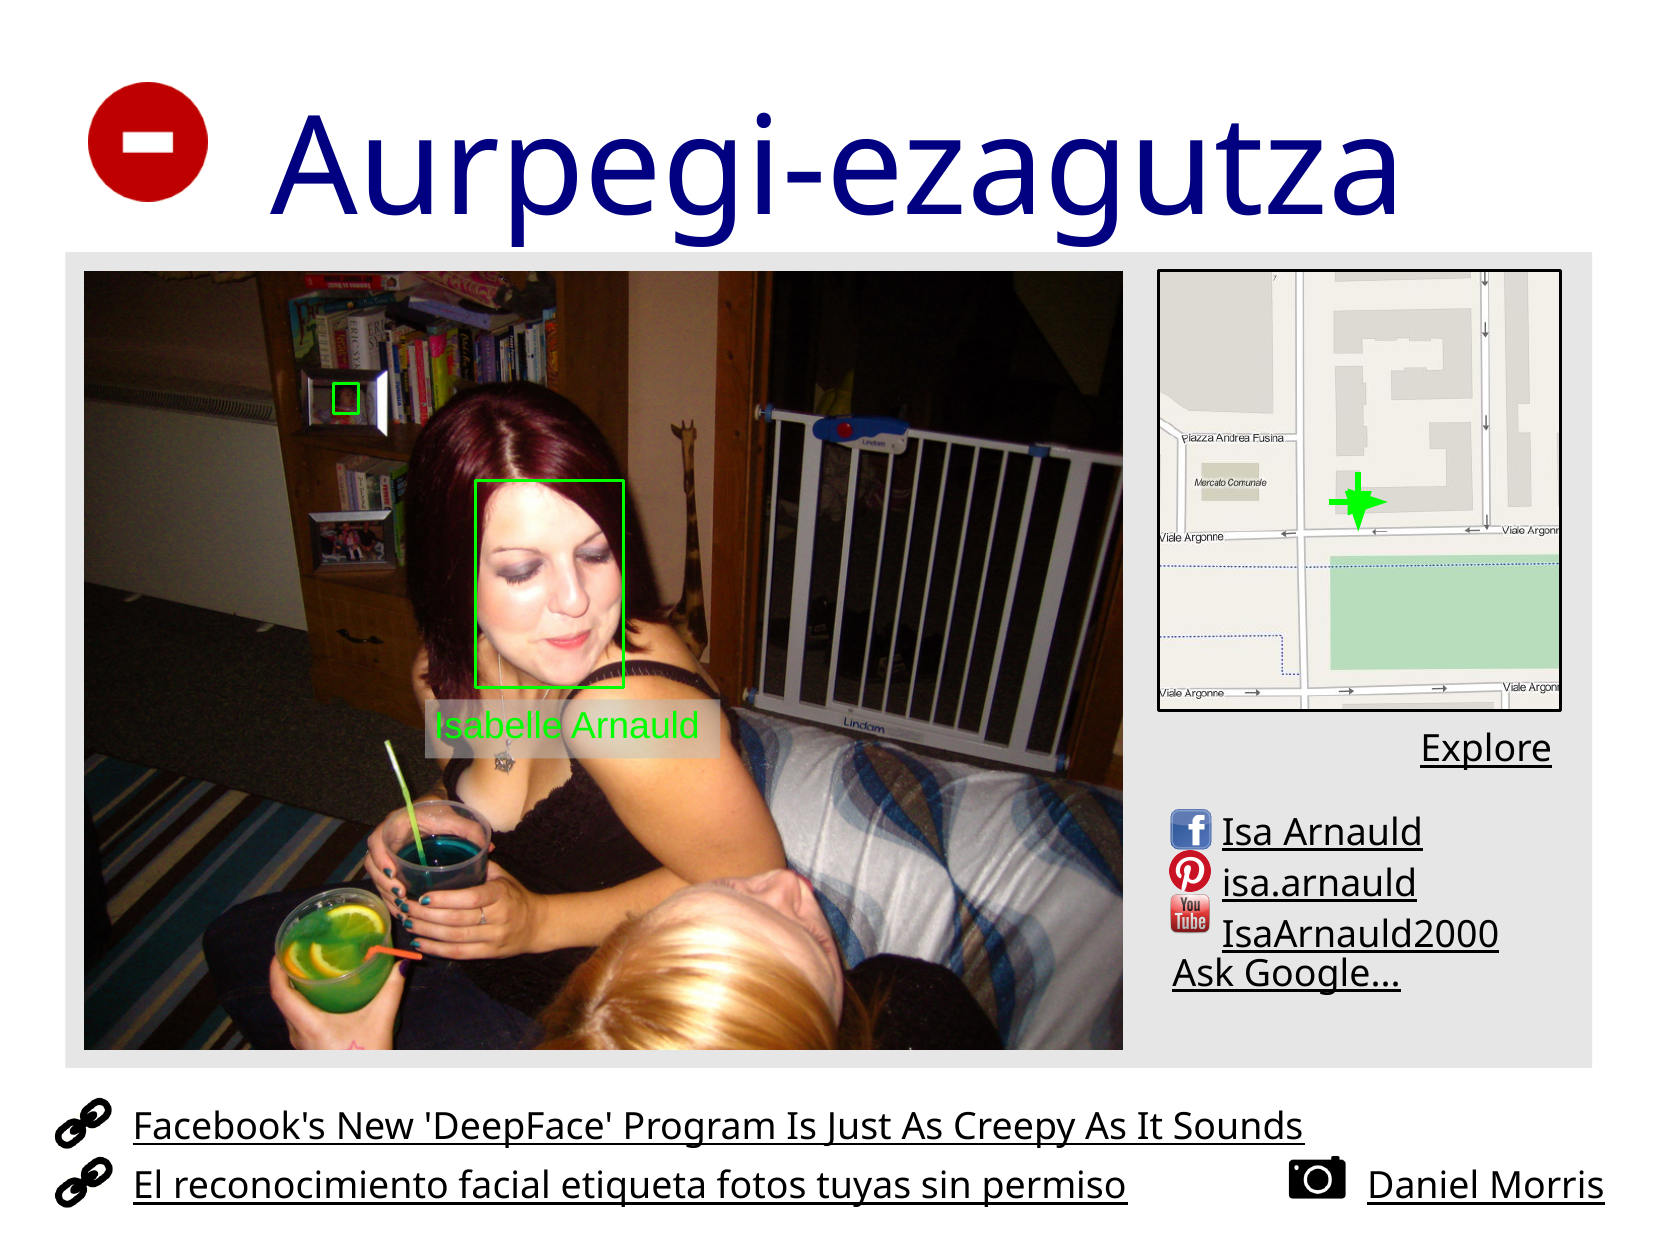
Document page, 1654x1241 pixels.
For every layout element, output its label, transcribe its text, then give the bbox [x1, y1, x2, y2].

text_box Isabelle Arnauld [419, 696, 715, 754]
text_box El reconocimiento facial etiqueta fotos tuyas sin permiso [118, 1151, 1110, 1209]
text_box Aurpegi-ezagutza [256, 59, 1630, 237]
picture [1169, 893, 1207, 935]
picture [1168, 806, 1214, 892]
text_box Daniel Morris [1352, 1151, 1609, 1209]
picture [88, 82, 208, 202]
text_box Isa Arnauld isa.arnauld IsaArnauld2000 [1207, 797, 1503, 940]
picture [1287, 1154, 1347, 1200]
picture [84, 271, 1123, 1050]
text_box Explore [1405, 714, 1567, 772]
text_box [65, 252, 1593, 1068]
picture [53, 1155, 114, 1209]
text_box Ask Google... [1157, 939, 1408, 997]
picture [53, 1096, 113, 1150]
picture [1159, 272, 1560, 709]
text_box Facebook's New 'DeepFace' Program Is Just As Creepy As It Sounds [117, 1092, 1285, 1150]
